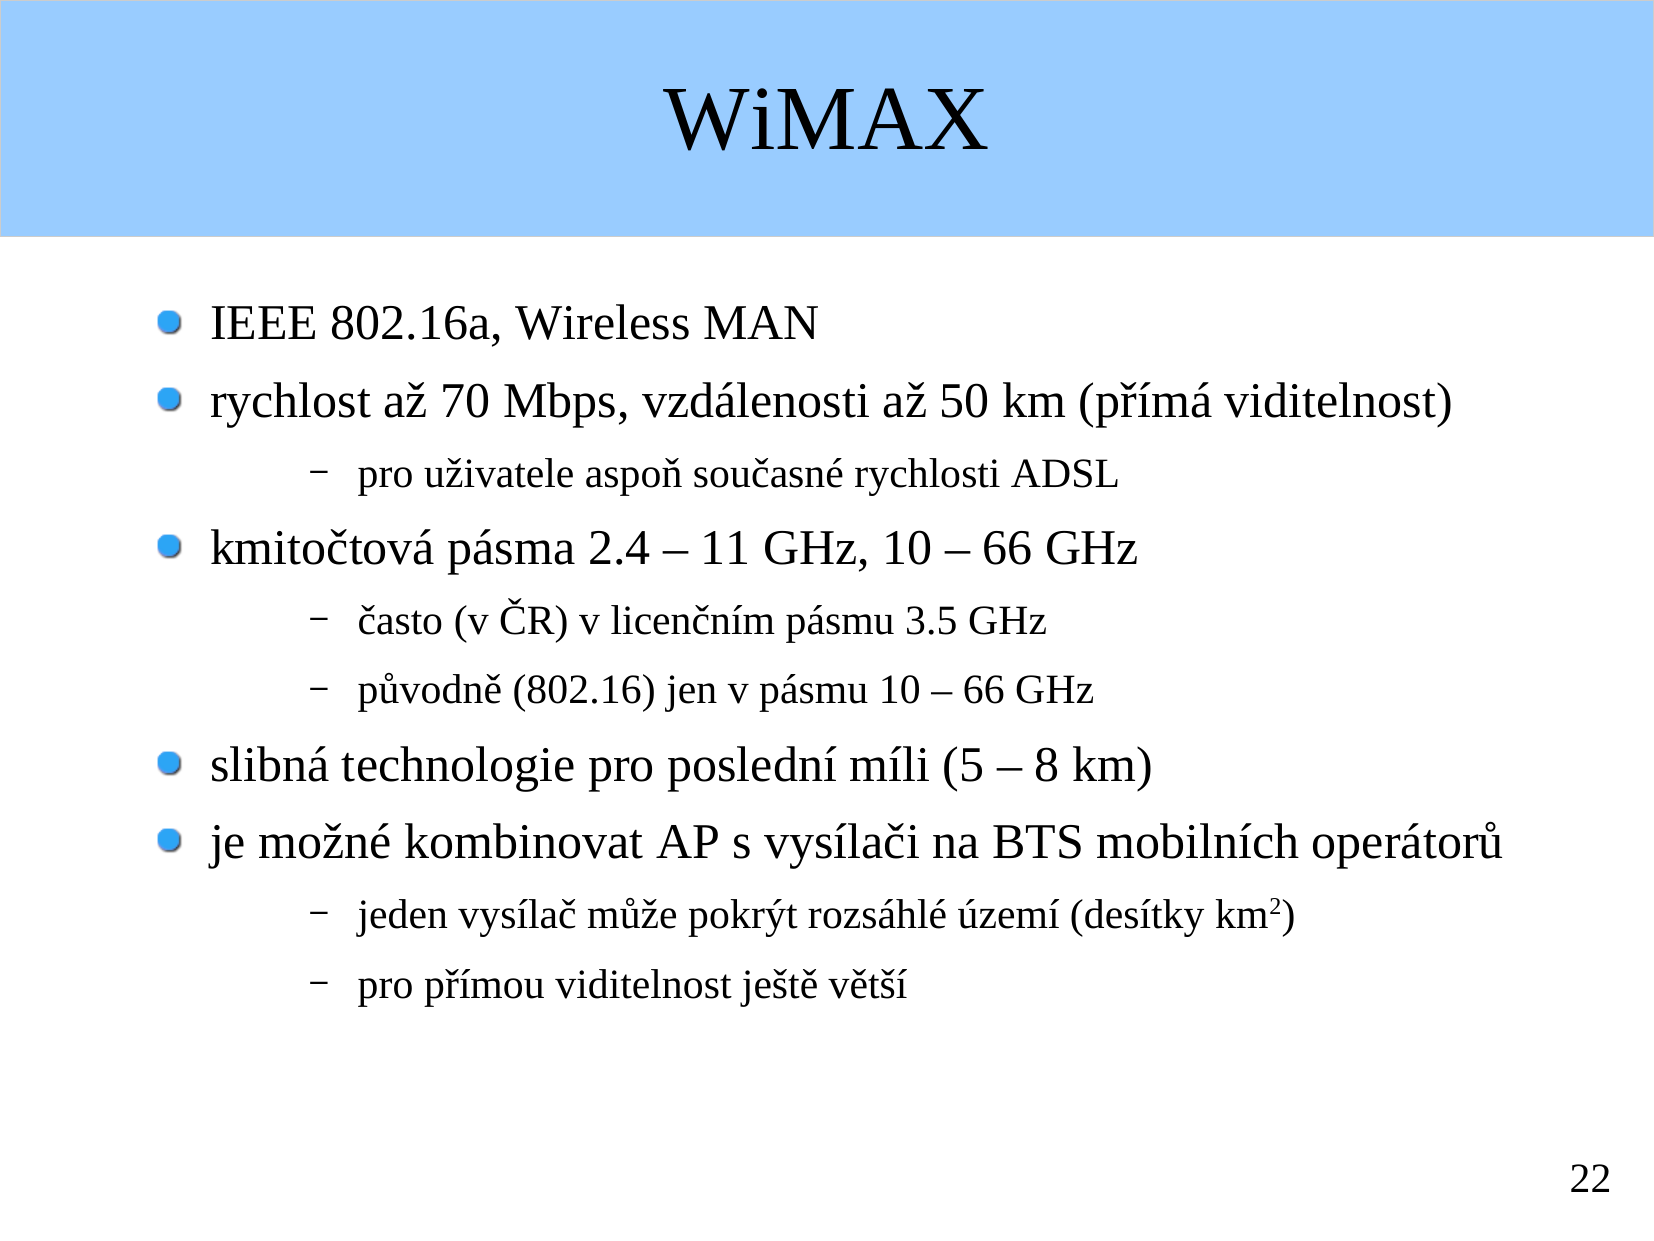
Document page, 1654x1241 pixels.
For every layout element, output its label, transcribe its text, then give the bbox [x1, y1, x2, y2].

list IEEE 802.16a, Wireless MAN rychlost až 70 Mbps, vzdálenosti až 50 km (přímá viditelnost) pro uživatele aspoň současné rychlosti ADSL kmitočtová pásma 2.4 – 11 GHz, 10 – 66 GHz často (v ČR) v licenčním pásmu 3.5 GHz původně (802.16) jen v pásmu 10 – 66 GHz slibná technologie pro poslední míli (5 – 8 km) je možné kombinovat AP s vysílači na BTS mobilních operátorů jeden vysílač může pokrýt rozsáhlé území (desítky km2) pro přímou viditelnost ještě větší [121, 295, 1534, 1127]
title WiMAX [0, 0, 1654, 237]
